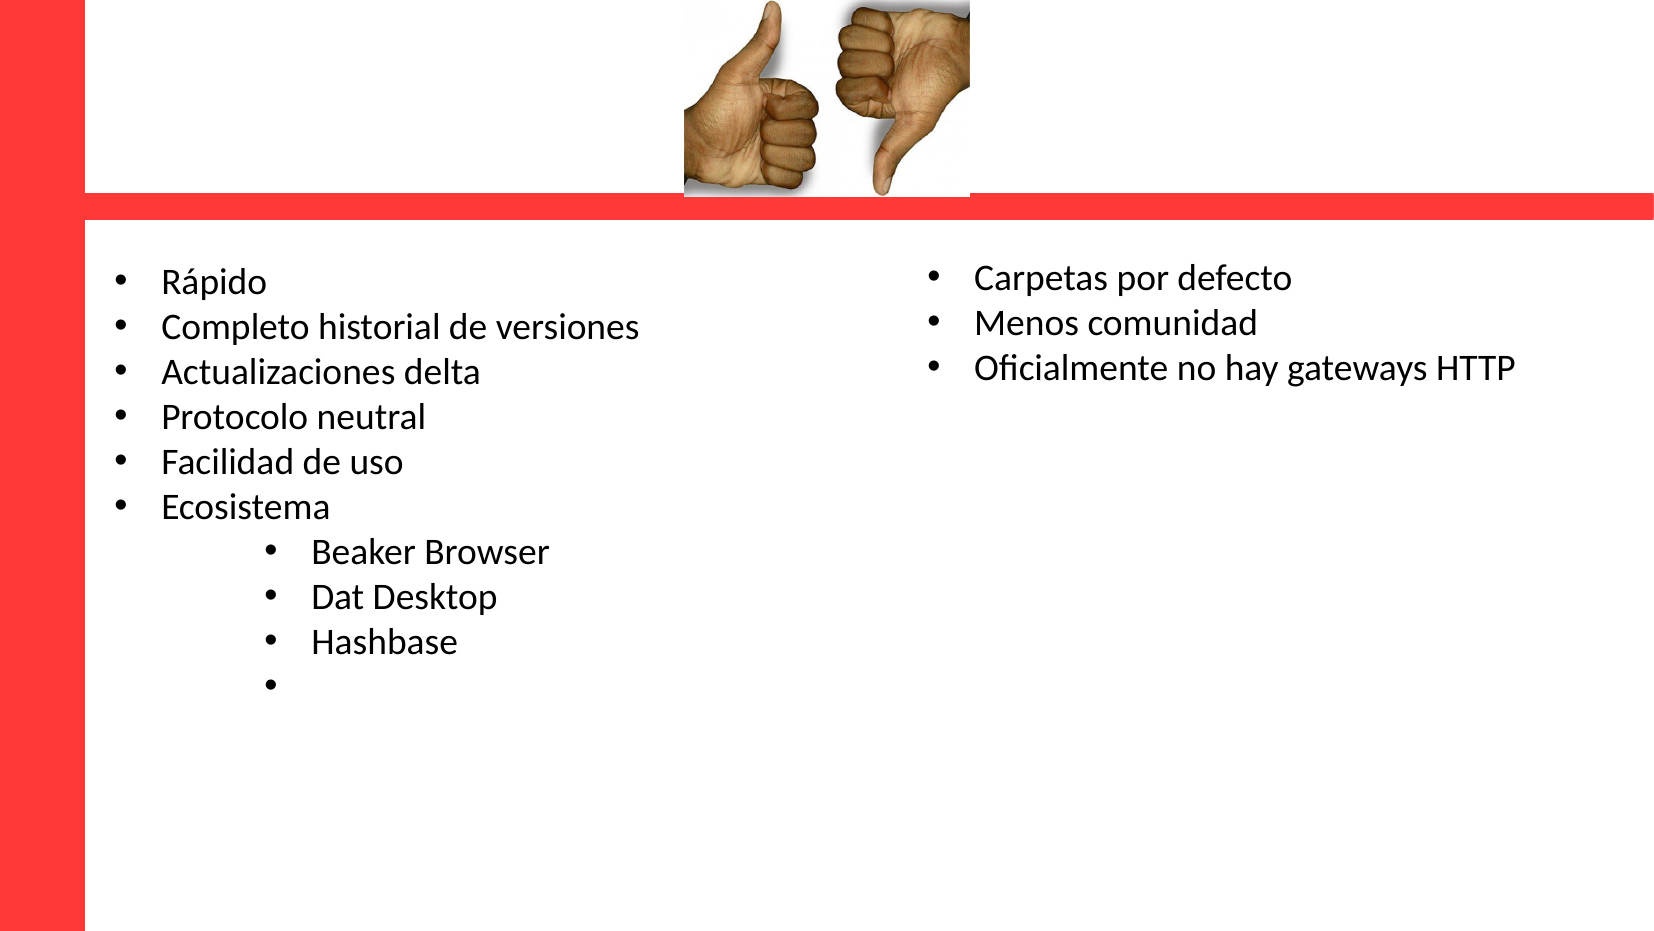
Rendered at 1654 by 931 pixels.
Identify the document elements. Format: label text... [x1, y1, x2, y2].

picture [684, 0, 970, 197]
text_box Carpetas por defecto Menos comunidad Oficialmente no hay gateways HTTP [912, 245, 1625, 398]
text_box Rápido Completo historial de versiones Actualizaciones delta Protocolo neutral Facilidad de uso Ecosistema Beaker Browser Dat Desktop Hashbase [99, 249, 750, 719]
